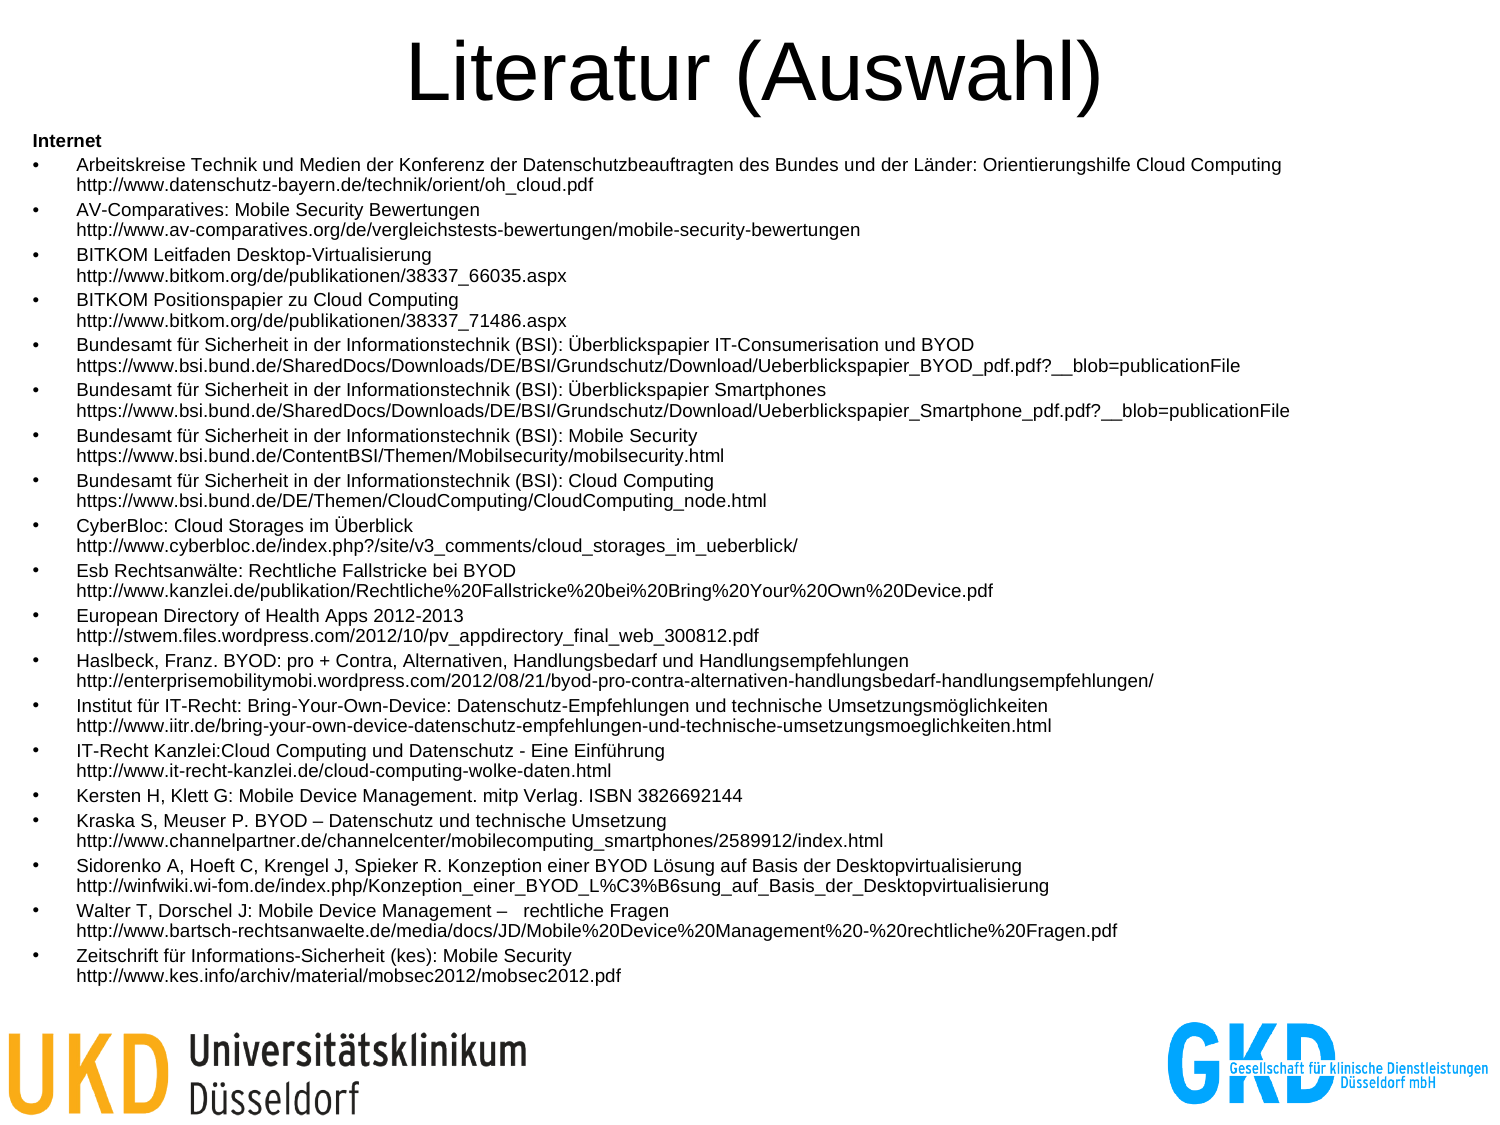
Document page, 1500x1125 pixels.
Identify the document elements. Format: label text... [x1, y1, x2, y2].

list Internet Arbeitskreise Technik und Medien der Konferenz der Datenschutzbeauftragten des Bundes und der Länder: Orientierungshilfe Cloud Computing http://www.datenschutz-bayern.de/technik/orient/oh_cloud.pdf AV-Comparatives: Mobile Security Bewertungen http://www.av-comparatives.org/de/vergleichstests-bewertungen/mobile-security-bewertungen BITKOM Leitfaden Desktop-Virtualisierung http://www.bitkom.org/de/publikationen/38337_66035.aspx BITKOM Positionspapier zu Cloud Computing http://www.bitkom.org/de/publikationen/38337_71486.aspx Bundesamt für Sicherheit in der Informationstechnik (BSI): Überblickspapier IT-Consumerisation und BYOD https://www.bsi.bund.de/SharedDocs/Downloads/DE/BSI/Grundschutz/Download/Ueberblickspapier_BYOD_pdf.pdf?__blob=publicationFile Bundesamt für Sicherheit in der Informationstechnik (BSI): Überblickspapier Smartphones https://www.bsi.bund.de/SharedDocs/Downloads/DE/BSI/Grundschutz/Download/Ueberblickspapier_Smartphone_pdf.pdf?__blob=publicationFile Bundesamt für Sicherheit in der Informationstechnik (BSI): Mobile Security https://www.bsi.bund.de/ContentBSI/Themen/Mobilsecurity/mobilsecurity.html Bundesamt für Sicherheit in der Informationstechnik (BSI): Cloud Computing https://www.bsi.bund.de/DE/Themen/CloudComputing/CloudComputing_node.html CyberBloc: Cloud Storages im Überblick http://www.cyberbloc.de/index.php?/site/v3_comments/cloud_storages_im_ueberblick/ Esb Rechtsanwälte: Rechtliche Fallstricke bei BYOD http://www.kanzlei.de/publikation/Rechtliche%20Fallstricke%20bei%20Bring%20Your%20Own%20Device.pdf European Directory of Health Apps 2012-2013 http://stwem.files.wordpress.com/2012/10/pv_appdirectory_final_web_300812.pdf Haslbeck, Franz. BYOD: pro + Contra, Alternativen, Handlungsbedarf und Handlungsempfehlungen http://enterprisemobilitymobi.wordpress.com/2012/08/21/byod-pro-contra-alternativen-handlungsbedarf-handlungsempfehlungen/ Institut für IT-Recht: Bring-Your-Own-Device: Datenschutz-Empfehlungen und technische Umsetzungsmöglichkeiten http://www.iitr.de/bring-your-own-device-datenschutz-empfehlungen-und-technische-umsetzungsmoeglichkeiten.html IT-Recht Kanzlei:Cloud Computing und Datenschutz - Eine Einführung http://www.it-recht-kanzlei.de/cloud-computing-wolke-daten.html Kersten H, Klett G: Mobile Device Management. mitp Verlag. ISBN 3826692144 Kraska S, Meuser P. BYOD – Datenschutz und technische Umsetzung http://www.channelpartner.de/channelcenter/mobilecomputing_smartphones/2589912/index.html Sidorenko A, Hoeft C, Krengel J, Spieker R. Konzeption einer BYOD Lösung auf Basis der Desktopvirtualisierung http://winfwiki.wi-fom.de/index.php/Konzeption_einer_BYOD_L%C3%B6sung_auf_Basis_der_Desktopvirtualisierung Walter T, Dorschel J: Mobile Device Management – rechtliche Fragen http://www.bartsch-rechtsanwaelte.de/media/docs/JD/Mobile%20Device%20Management%20-%20rechtliche%20Fragen.pdf Zeitschrift für Informations-Sicherheit (kes): Mobile Security http://www.kes.info/archiv/material/mobsec2012/mobsec2012.pdf [17, 125, 1447, 995]
title Literatur (Auswahl) [75, 0, 1436, 125]
picture [1163, 1006, 1500, 1125]
picture [0, 1023, 532, 1125]
